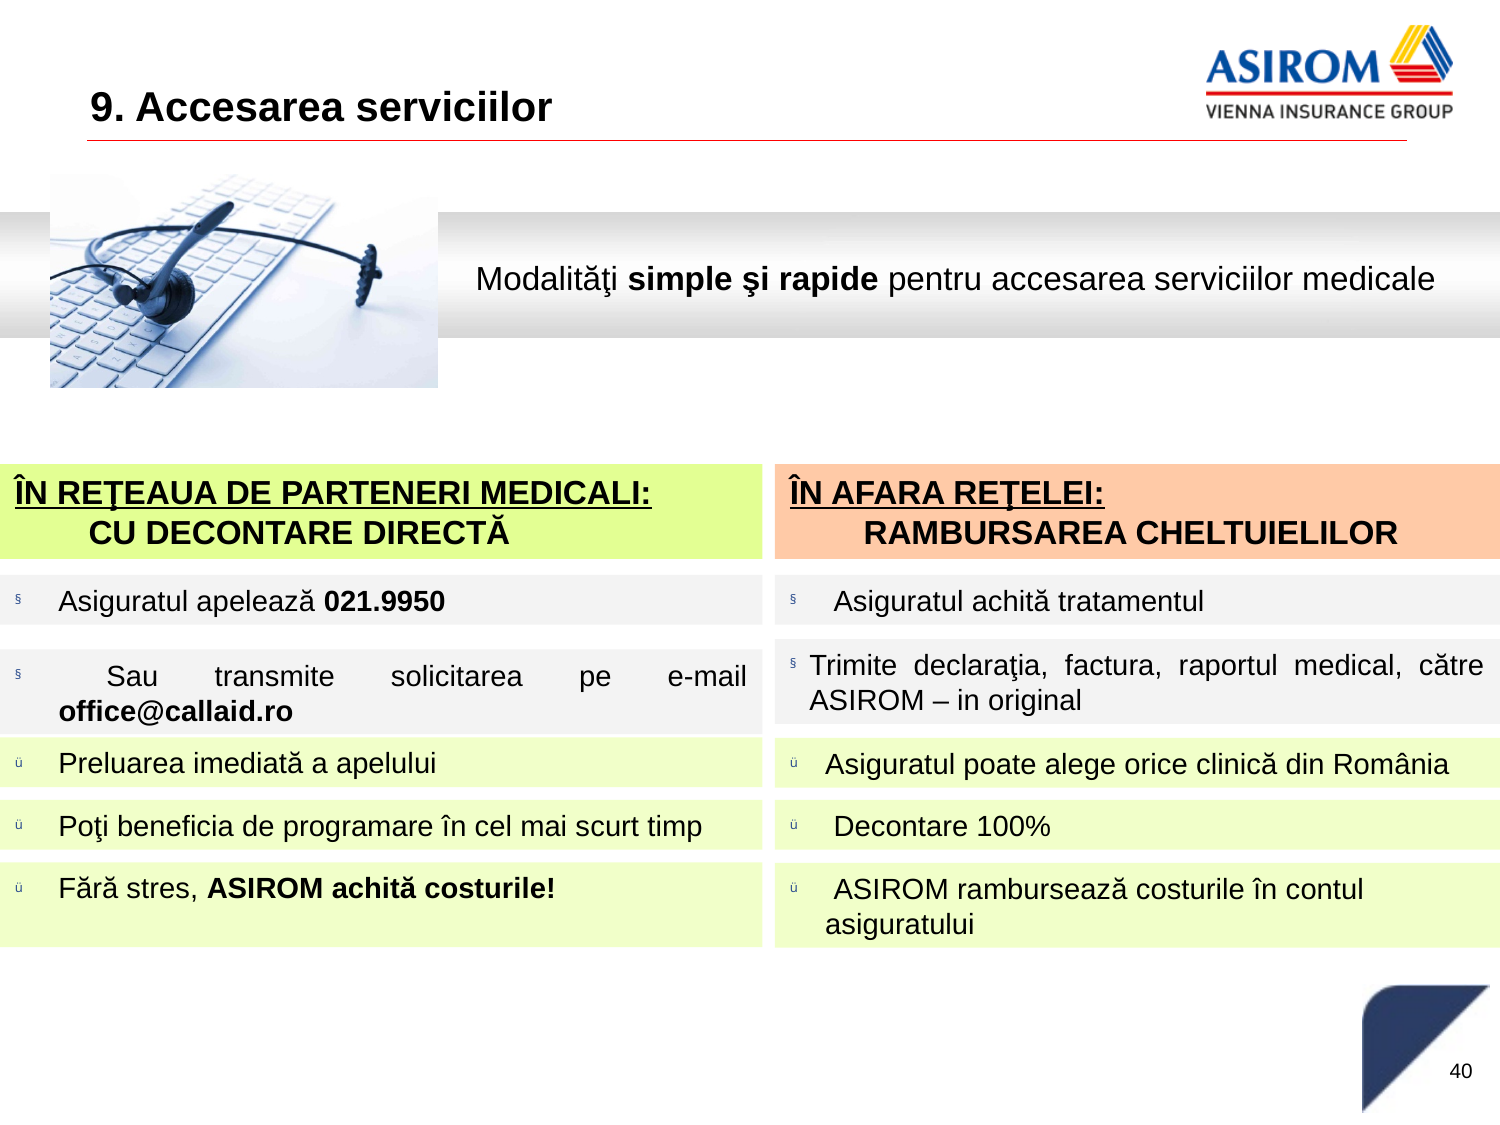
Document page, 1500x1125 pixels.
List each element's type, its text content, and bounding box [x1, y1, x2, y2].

text_box Poţi beneficia de programare în cel mai scurt timp [0, 799, 763, 850]
picture [1362, 984, 1490, 1113]
text_box Asiguratul achită tratamentul [774, 574, 1500, 625]
picture [1206, 12, 1453, 134]
text_box ASIROM rambursează costurile în contul asiguratului [774, 862, 1500, 948]
text_box ÎN AFARA REŢELEI: RAMBURSAREA CHELTUIELILOR [774, 464, 1500, 559]
text_box Asiguratul apelează 021.9950 [0, 574, 763, 625]
text_box Modalităţi simple şi rapide pentru accesarea serviciilor medicale [424, 249, 1488, 305]
text_box 9. Accesarea serviciilor [75, 72, 568, 138]
text_box Asiguratul poate alege orice clinică din România [774, 737, 1500, 788]
text_box Preluarea imediată a apelului [0, 737, 763, 788]
text_box Decontare 100% [774, 799, 1500, 850]
picture [0, 174, 1500, 388]
text_box Sau transmite solicitarea pe e-mail office@callaid.ro [0, 649, 763, 735]
text_box ÎN REŢEAUA DE PARTENERI MEDICALI: CU DECONTARE DIRECTĂ [0, 464, 763, 559]
text_box Fără stres, ASIROM achită costurile! [0, 862, 763, 948]
text_box Trimite declaraţia, factura, raportul medical, către ASIROM – in original [774, 639, 1500, 724]
